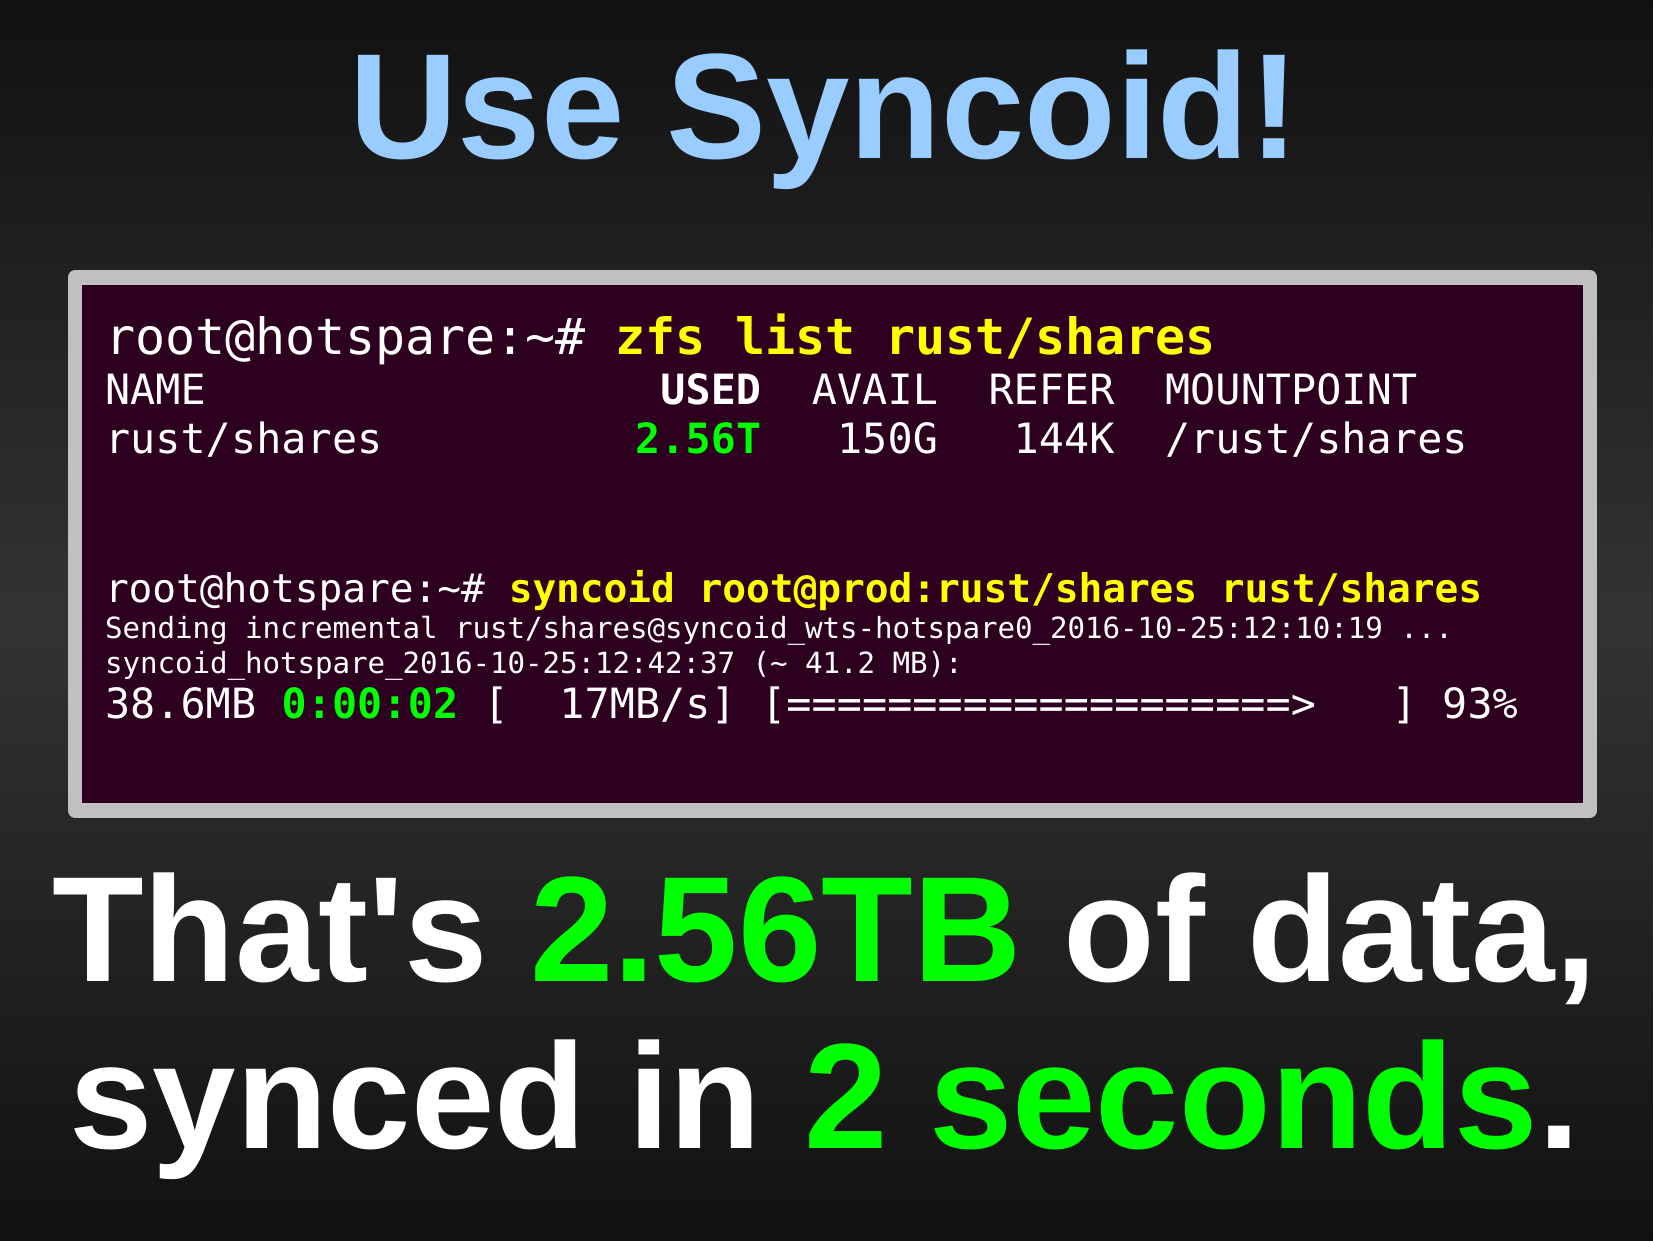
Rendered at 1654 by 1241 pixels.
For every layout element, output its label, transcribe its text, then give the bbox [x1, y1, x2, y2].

title Use Syncoid! [0, 2, 1651, 211]
title That's 2.56TB of data, synced in 2 seconds. [0, 621, 1651, 1182]
list root@hotspare:~# zfs list rust/shares NAME USED AVAIL REFER MOUNTPOINT rust/shares 2.56T 150G 144K /rust/shares root@hotspare:~# syncoid root@prod:rust/shares rust/shares Sending incremental rust/shares@syncoid_wts-hotspare0_2016-10-25:12:10:19 ... syncoid_hotspare_2016-10-25:12:42:37 (~ 41.2 MB): 38.6MB 0:00:02 [ 17MB/s] [====================> ] 93% [75, 277, 1591, 621]
